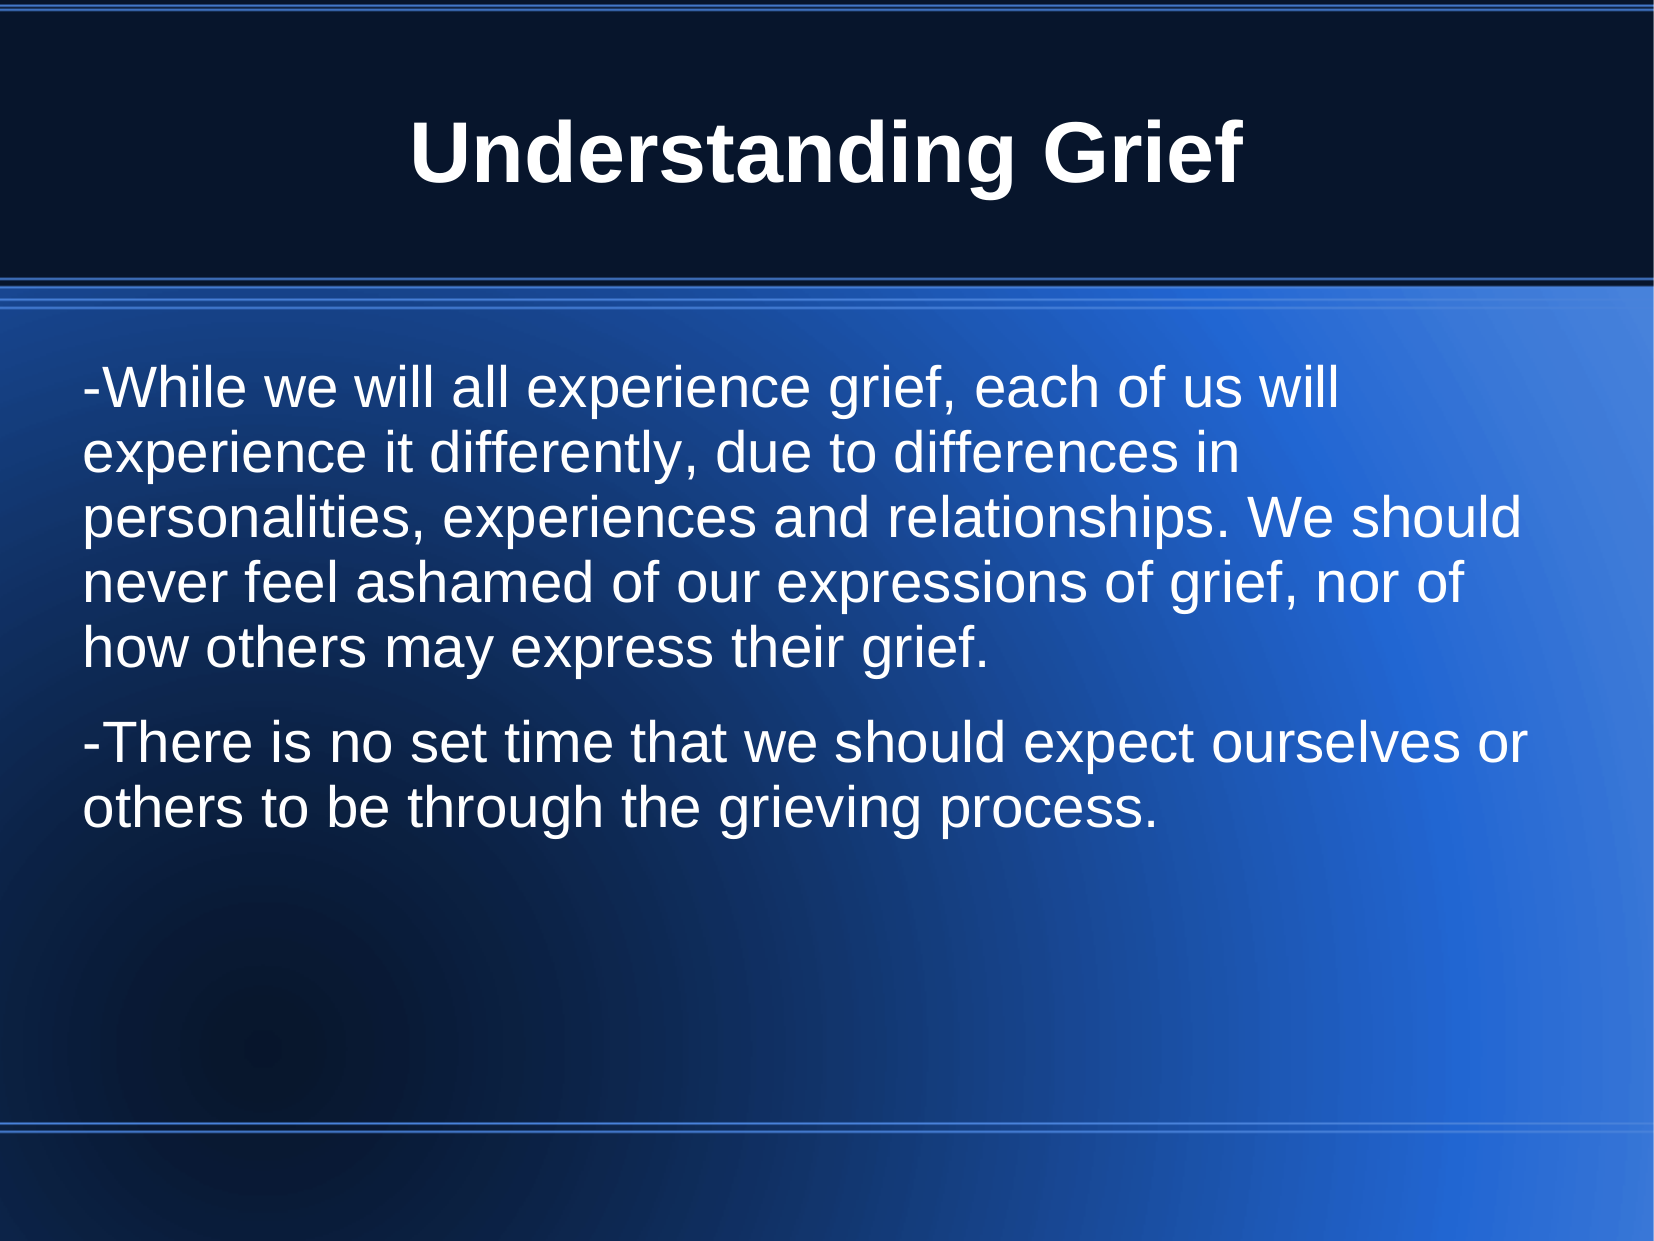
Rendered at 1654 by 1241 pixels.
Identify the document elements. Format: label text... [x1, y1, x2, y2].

list -While we will all experience grief, each of us will experience it differently, due to differences in personalities, experiences and relationships. We should never feel ashamed of our expressions of grief, nor of how others may express their grief. -There is no set time that we should expect ourselves or others to be through the grieving process. [82, 355, 1571, 1058]
picture [0, 0, 1654, 1241]
title Understanding Grief [82, 49, 1571, 257]
